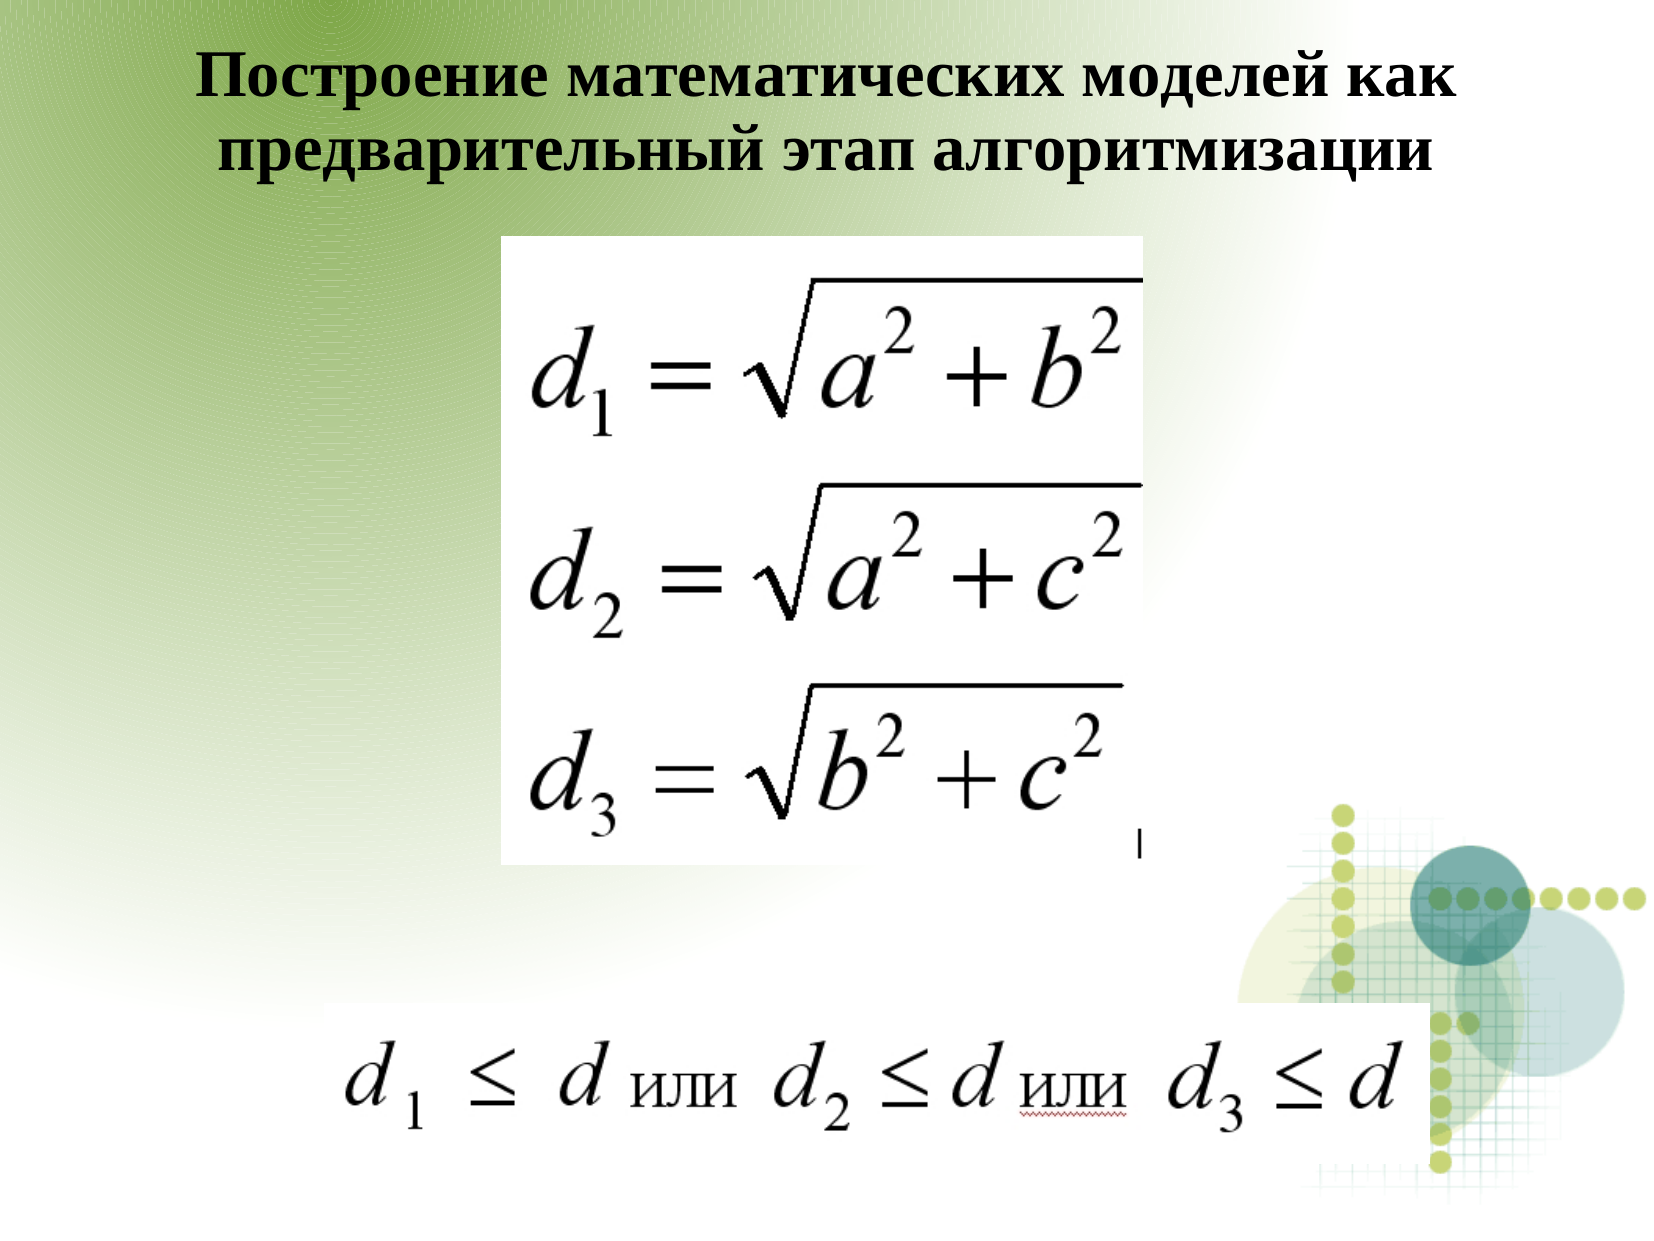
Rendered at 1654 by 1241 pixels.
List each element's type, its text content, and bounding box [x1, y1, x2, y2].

picture [501, 236, 1143, 865]
text_box Построение математических моделей как предварительный этап алгоритмизации [29, 29, 1625, 193]
picture [324, 792, 1654, 1211]
